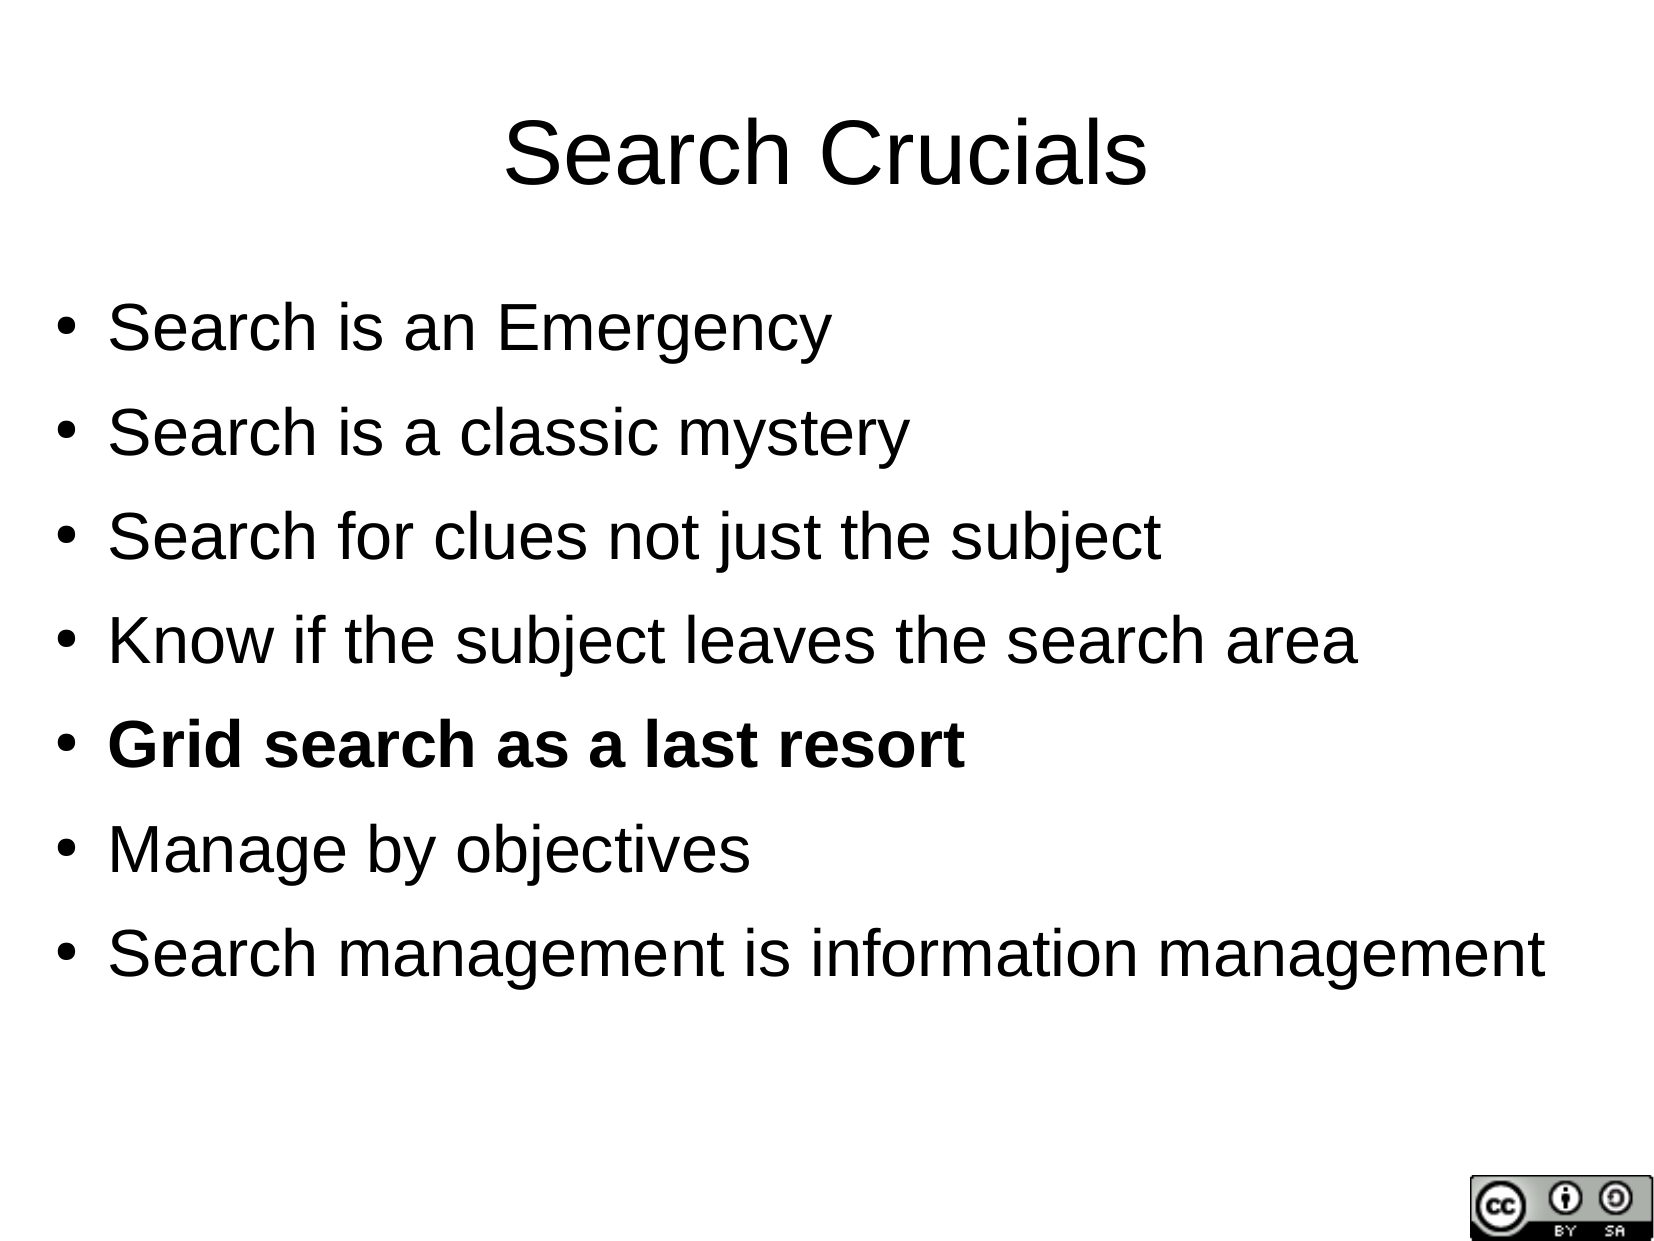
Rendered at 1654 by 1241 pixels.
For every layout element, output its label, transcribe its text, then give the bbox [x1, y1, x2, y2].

list Search is an Emergency Search is a classic mystery Search for clues not just the subject Know if the subject leaves the search area Grid search as a last resort Manage by objectives Search management is information management [36, 290, 1618, 1094]
picture [1470, 1175, 1654, 1241]
title Search Crucials [82, 56, 1571, 250]
